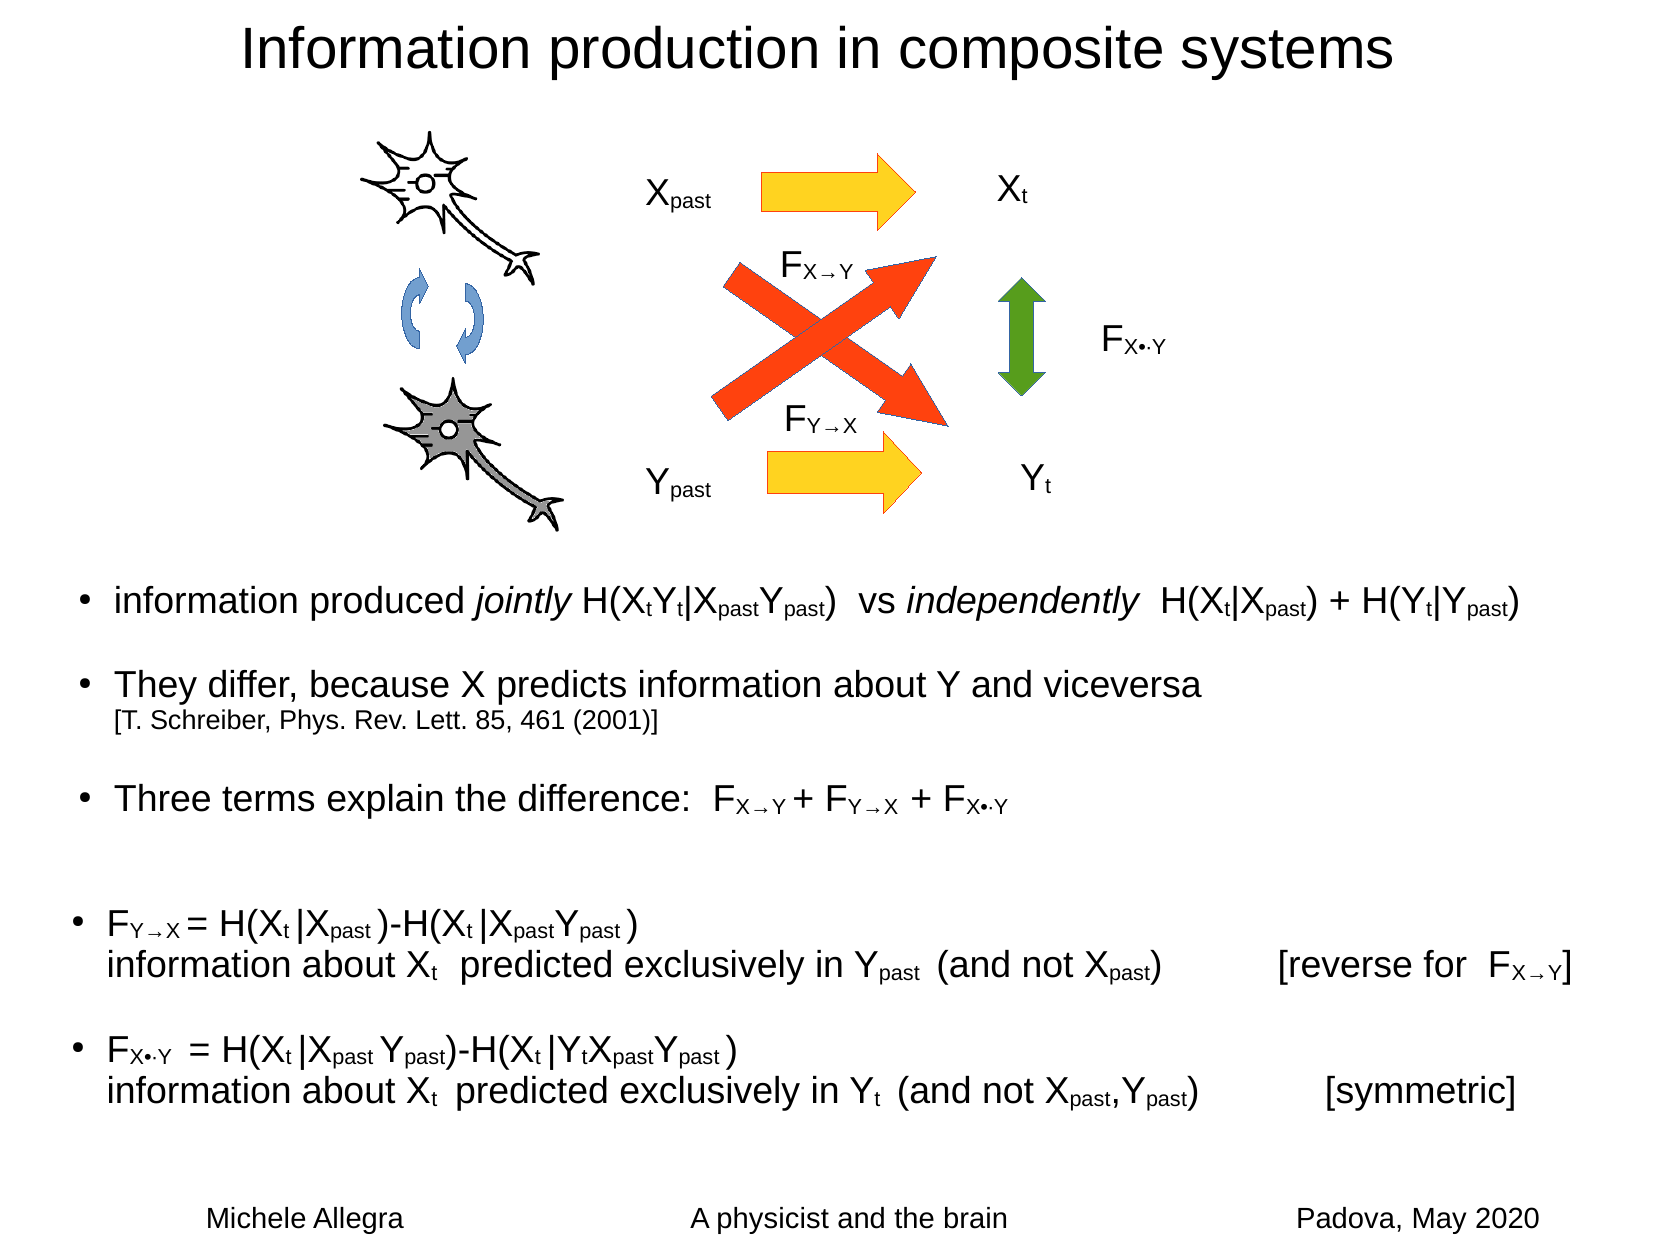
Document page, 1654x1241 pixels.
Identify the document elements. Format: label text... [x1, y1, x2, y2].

text_box [761, 153, 916, 231]
text_box [998, 277, 1046, 396]
text_box Xpast [609, 165, 733, 220]
text_box [767, 436, 922, 514]
text_box FY→X = H(Xt |Xpast )-H(Xt |XpastYpast ) information about Xt predicted exclusively in Ypast (and not Xpast) [reverse for FX→Y] FX•∙Y = H(Xt |Xpast Ypast)-H(Xt |YtXpastYpast ) information about Xt predicted exclusively in Yt (and not Xpast,Ypast) [symmetric] [71, 835, 1613, 1221]
text_box information produced jointly H(XtYt|XpastYpast) vs independently H(Xt|Xpast) + H(Yt|Ypast) They differ, because X predicts information about Y and viceversa [T. Schreiber, Phys. Rev. Lett. 85, 461 (2001)] Three terms explain the difference: FX→Y + FY→X + FX•∙Y [63, 572, 1600, 852]
text_box Xt [961, 157, 1065, 219]
text_box FY→X [748, 390, 888, 446]
text_box [456, 283, 484, 364]
text_box [711, 256, 949, 427]
picture [360, 118, 540, 298]
text_box [401, 268, 429, 349]
title Information production in composite systems [10, 0, 1627, 114]
title Michele Allegra A physicist and the brain Padova, May 2020 [130, 1181, 1619, 1241]
picture [383, 364, 564, 544]
text_box Ypast [609, 454, 745, 509]
text_box FX→Y [744, 237, 884, 292]
text_box Yt [984, 447, 1089, 508]
text_box FX•∙Y [1065, 269, 1197, 366]
